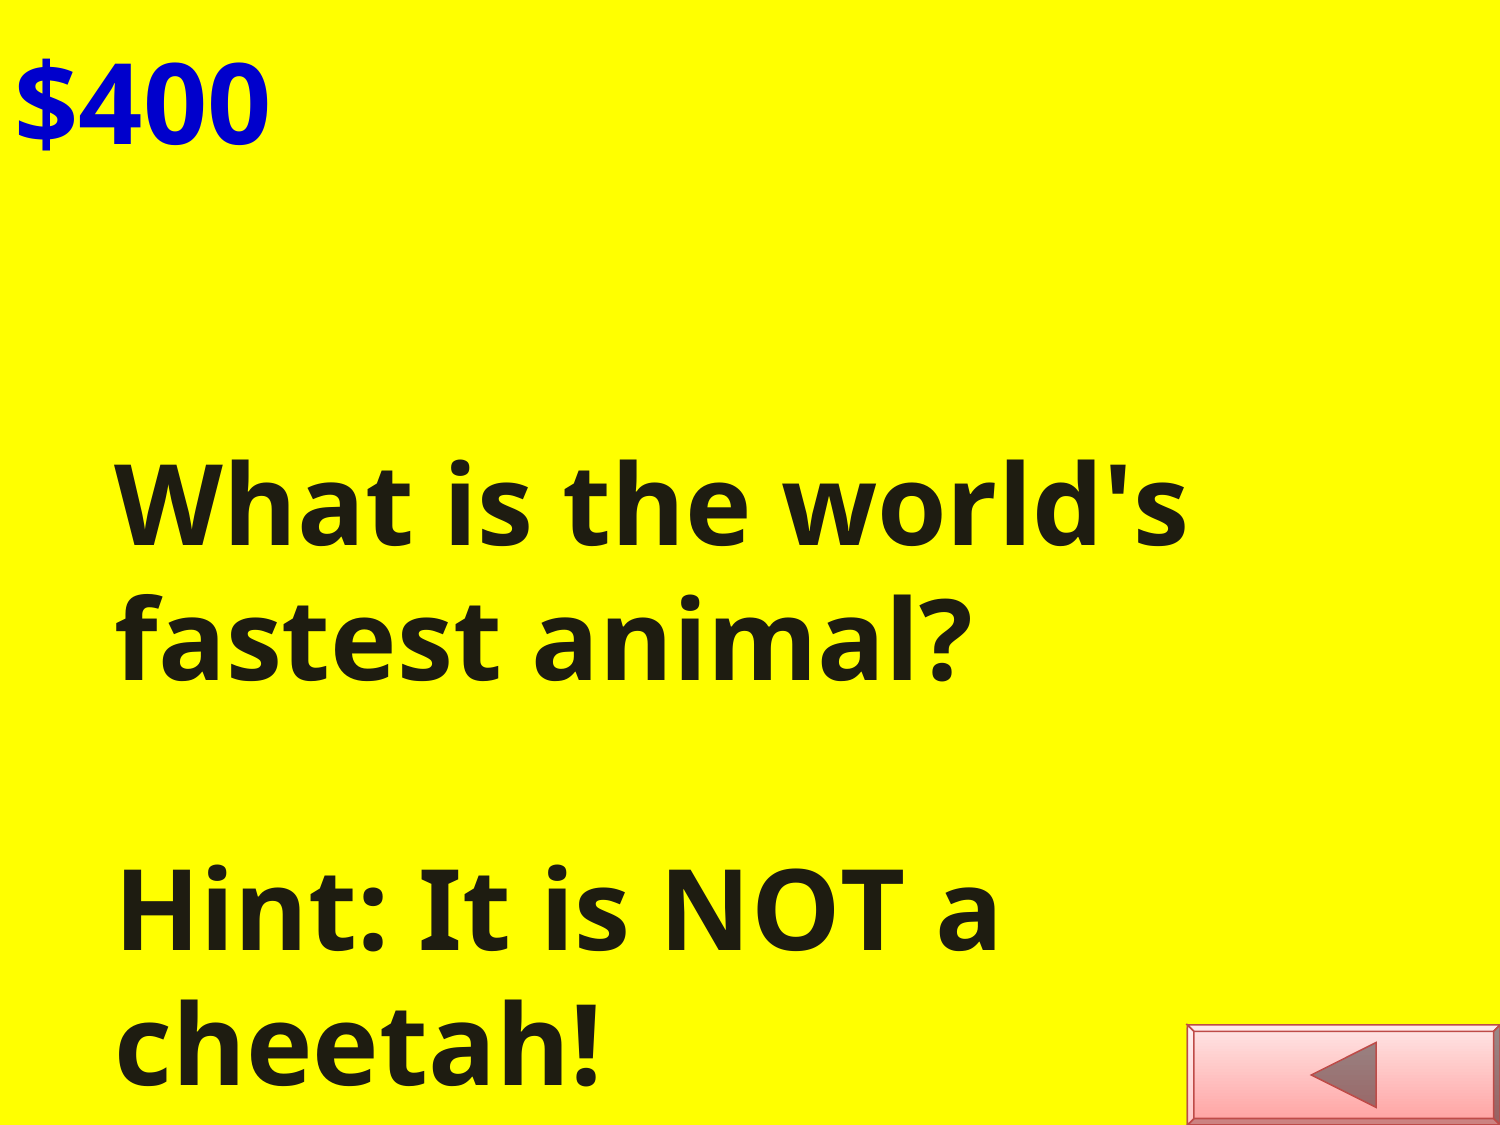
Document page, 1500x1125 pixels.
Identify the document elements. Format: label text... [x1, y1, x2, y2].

text_box [1189, 1116, 1500, 1125]
text_box What is the world's fastest animal? Hint: It is NOT a cheetah! [99, 424, 1500, 1116]
text_box $400 [0, 24, 1426, 176]
